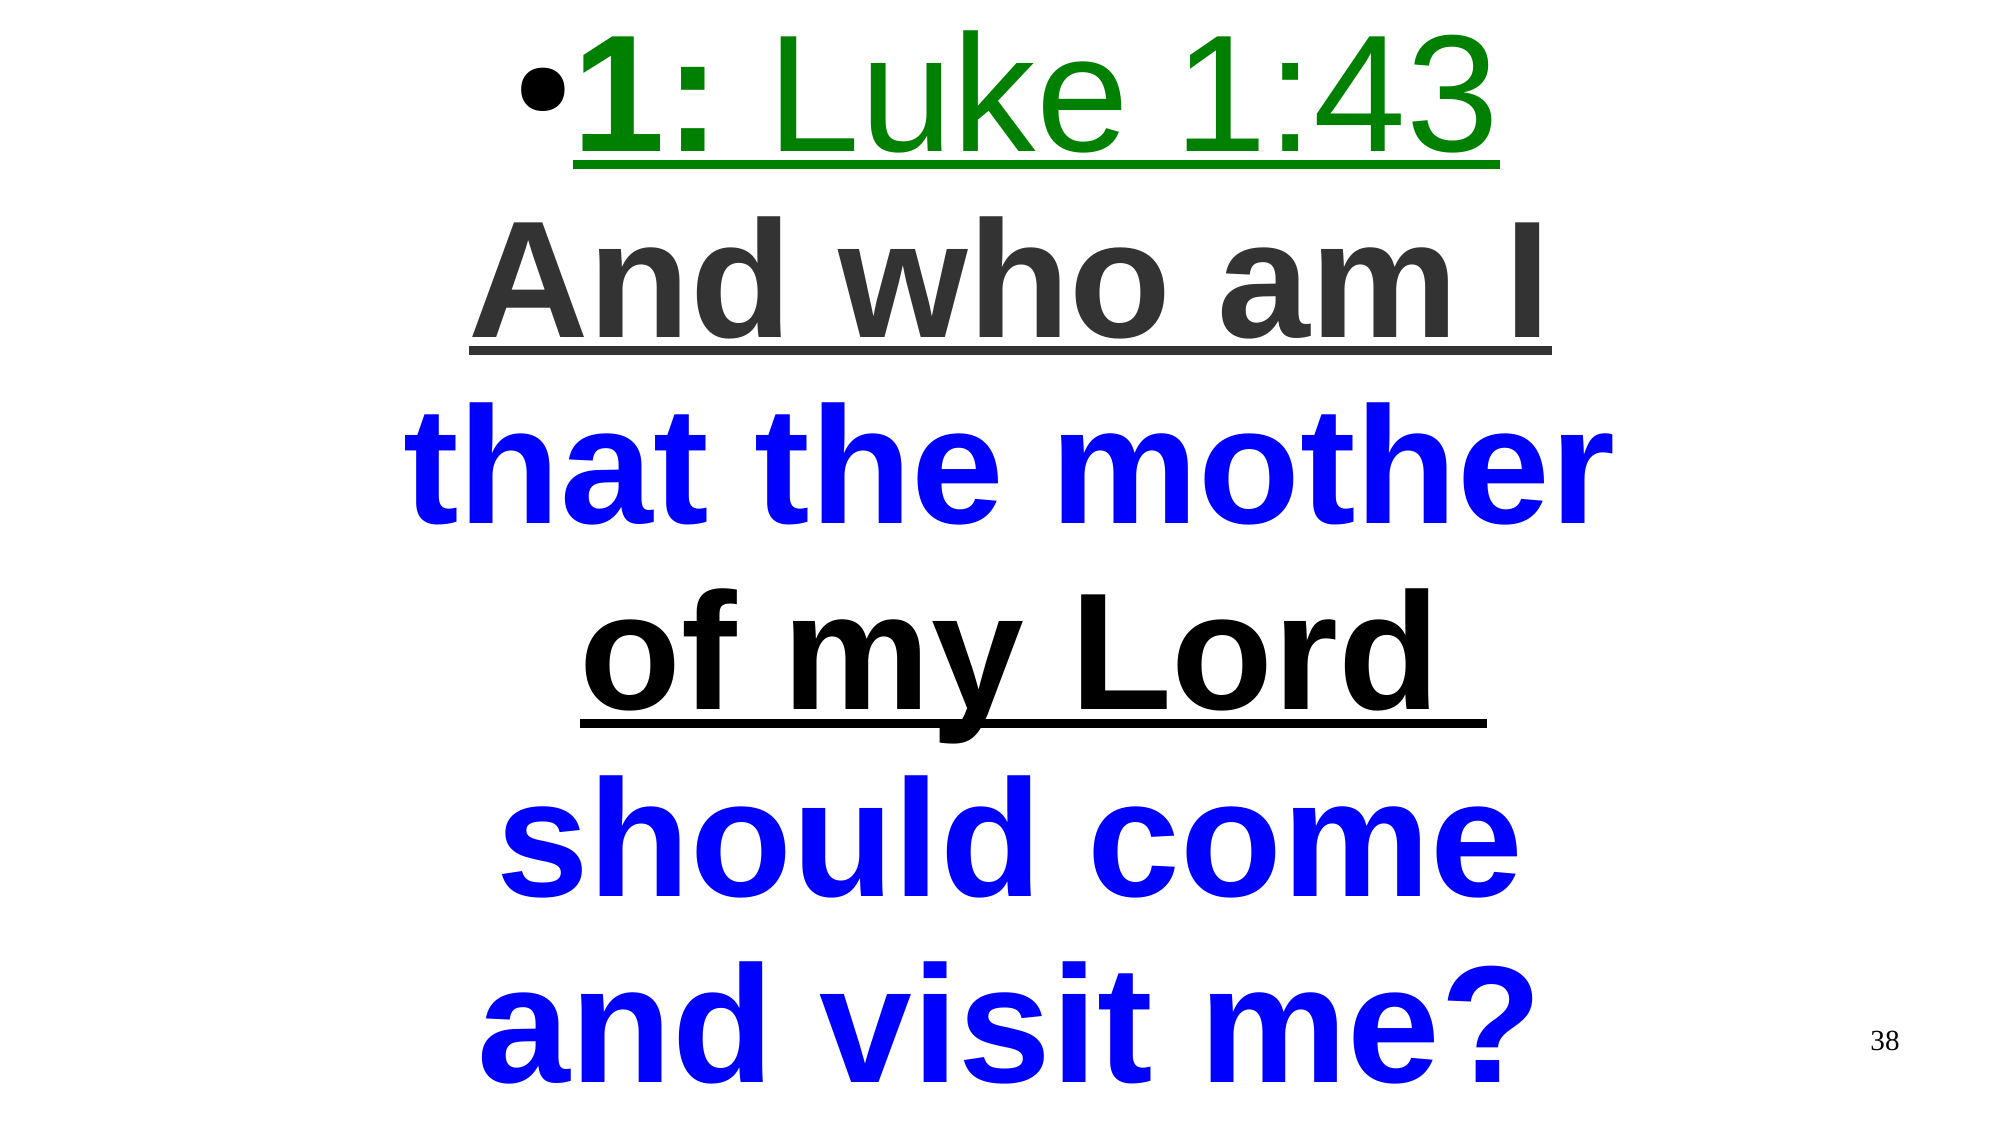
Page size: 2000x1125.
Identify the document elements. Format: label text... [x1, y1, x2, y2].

list 1: Luke 1:43 And who am I that the mother of my Lord should come and visit me? [0, 0, 1996, 1123]
